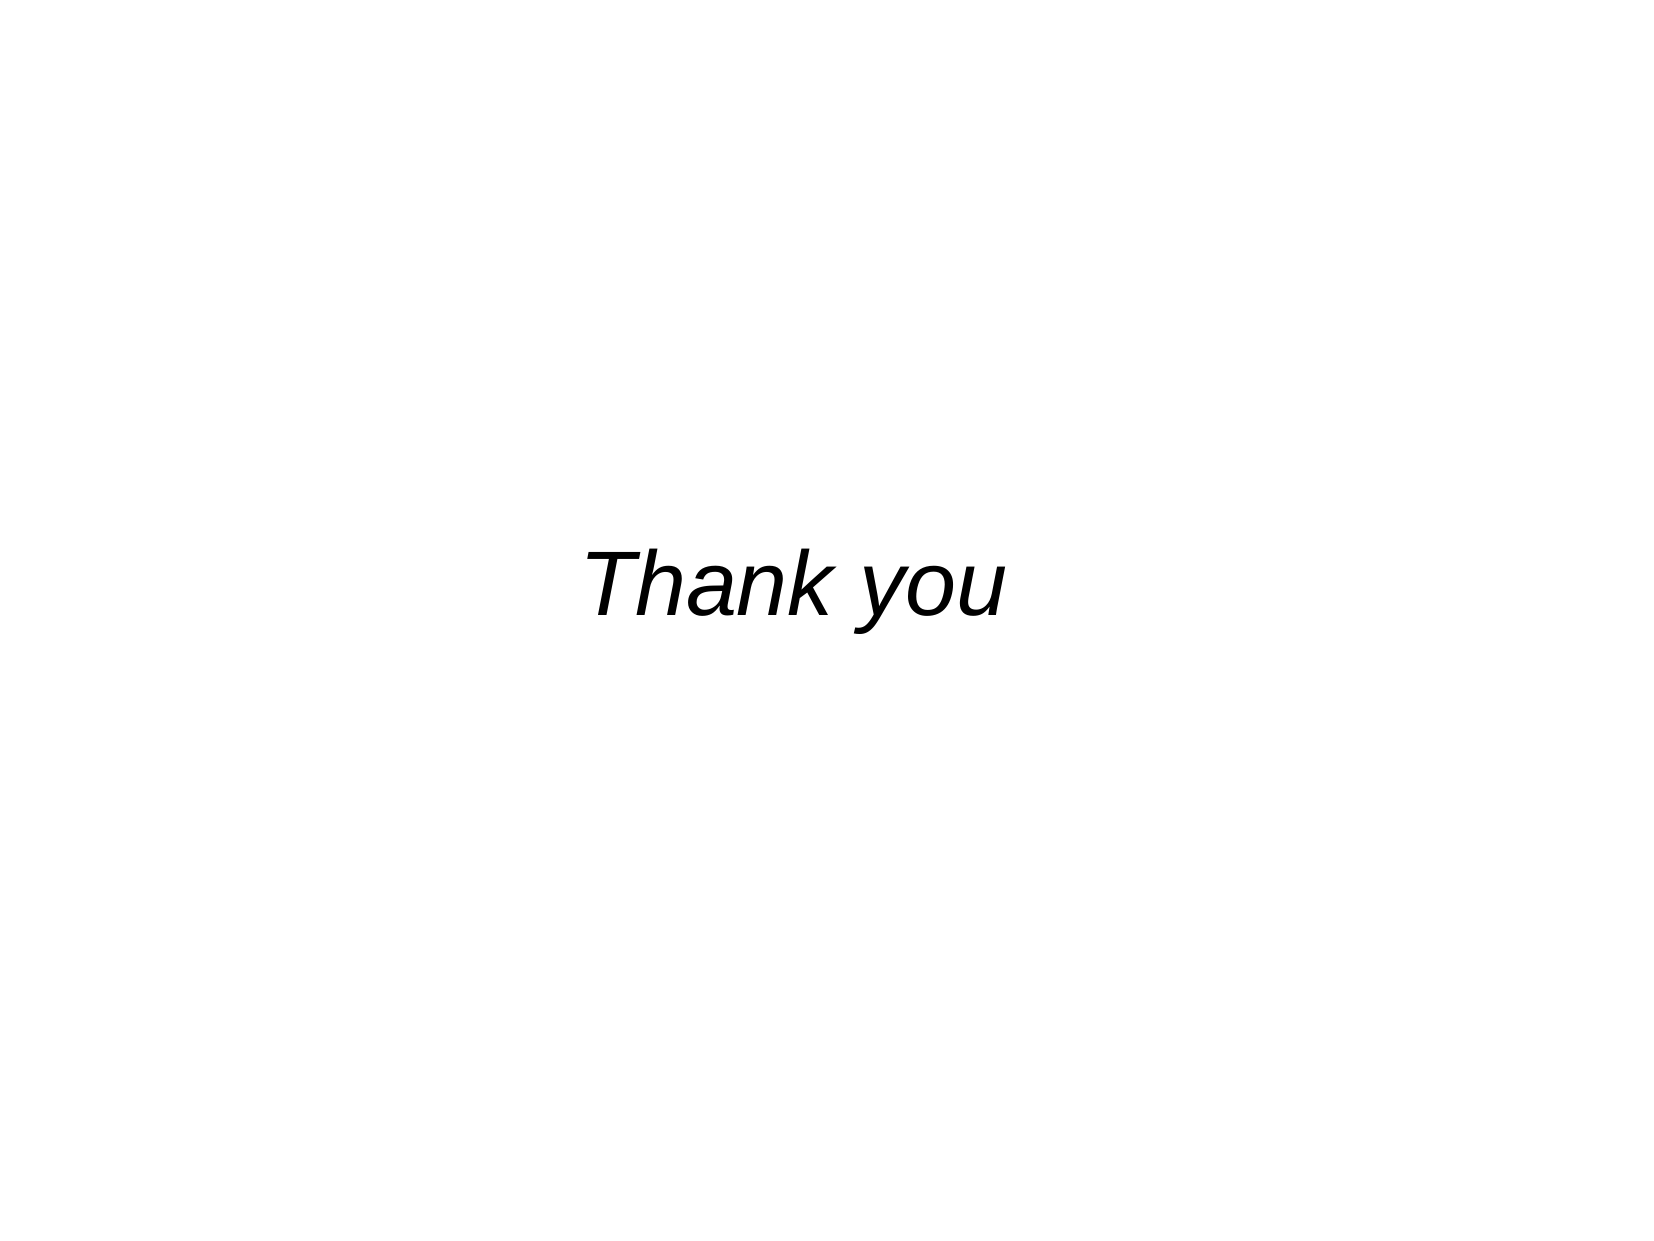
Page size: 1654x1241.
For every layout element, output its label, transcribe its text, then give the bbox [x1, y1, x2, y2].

title Thank you [49, 487, 1538, 680]
